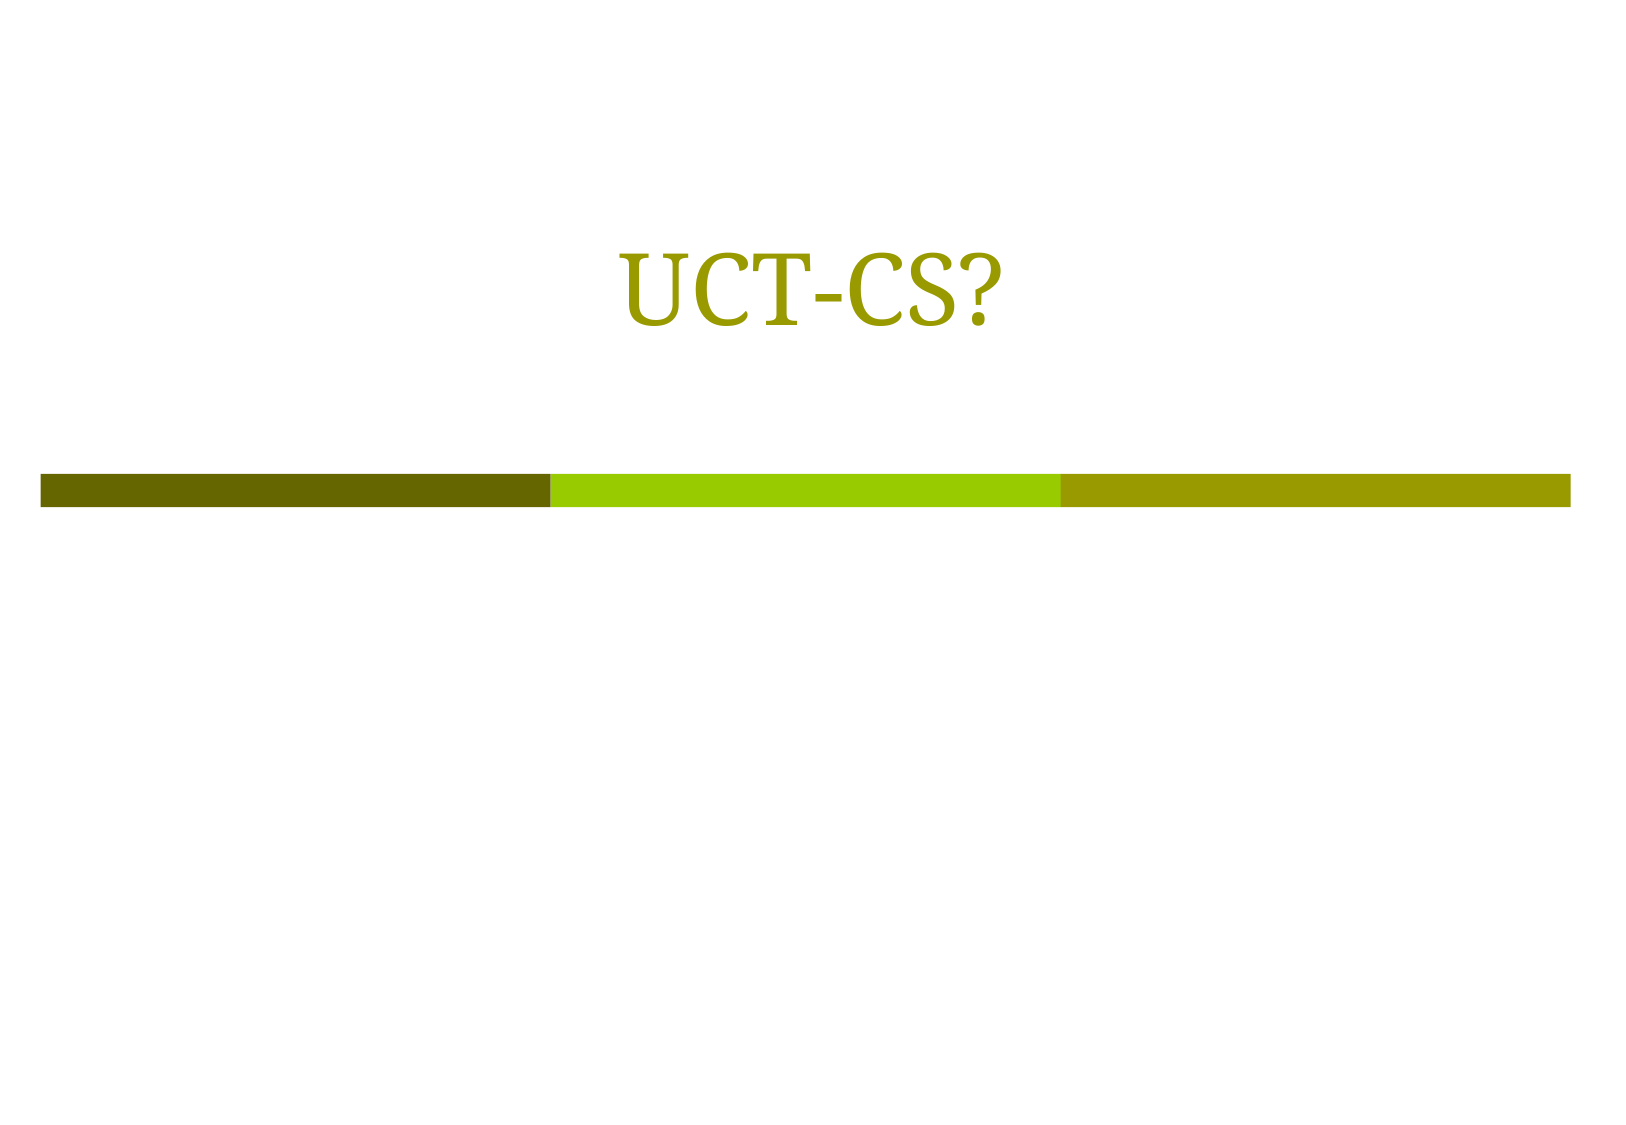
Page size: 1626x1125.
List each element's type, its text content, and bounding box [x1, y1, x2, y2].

title UCT-CS? [121, 112, 1503, 462]
